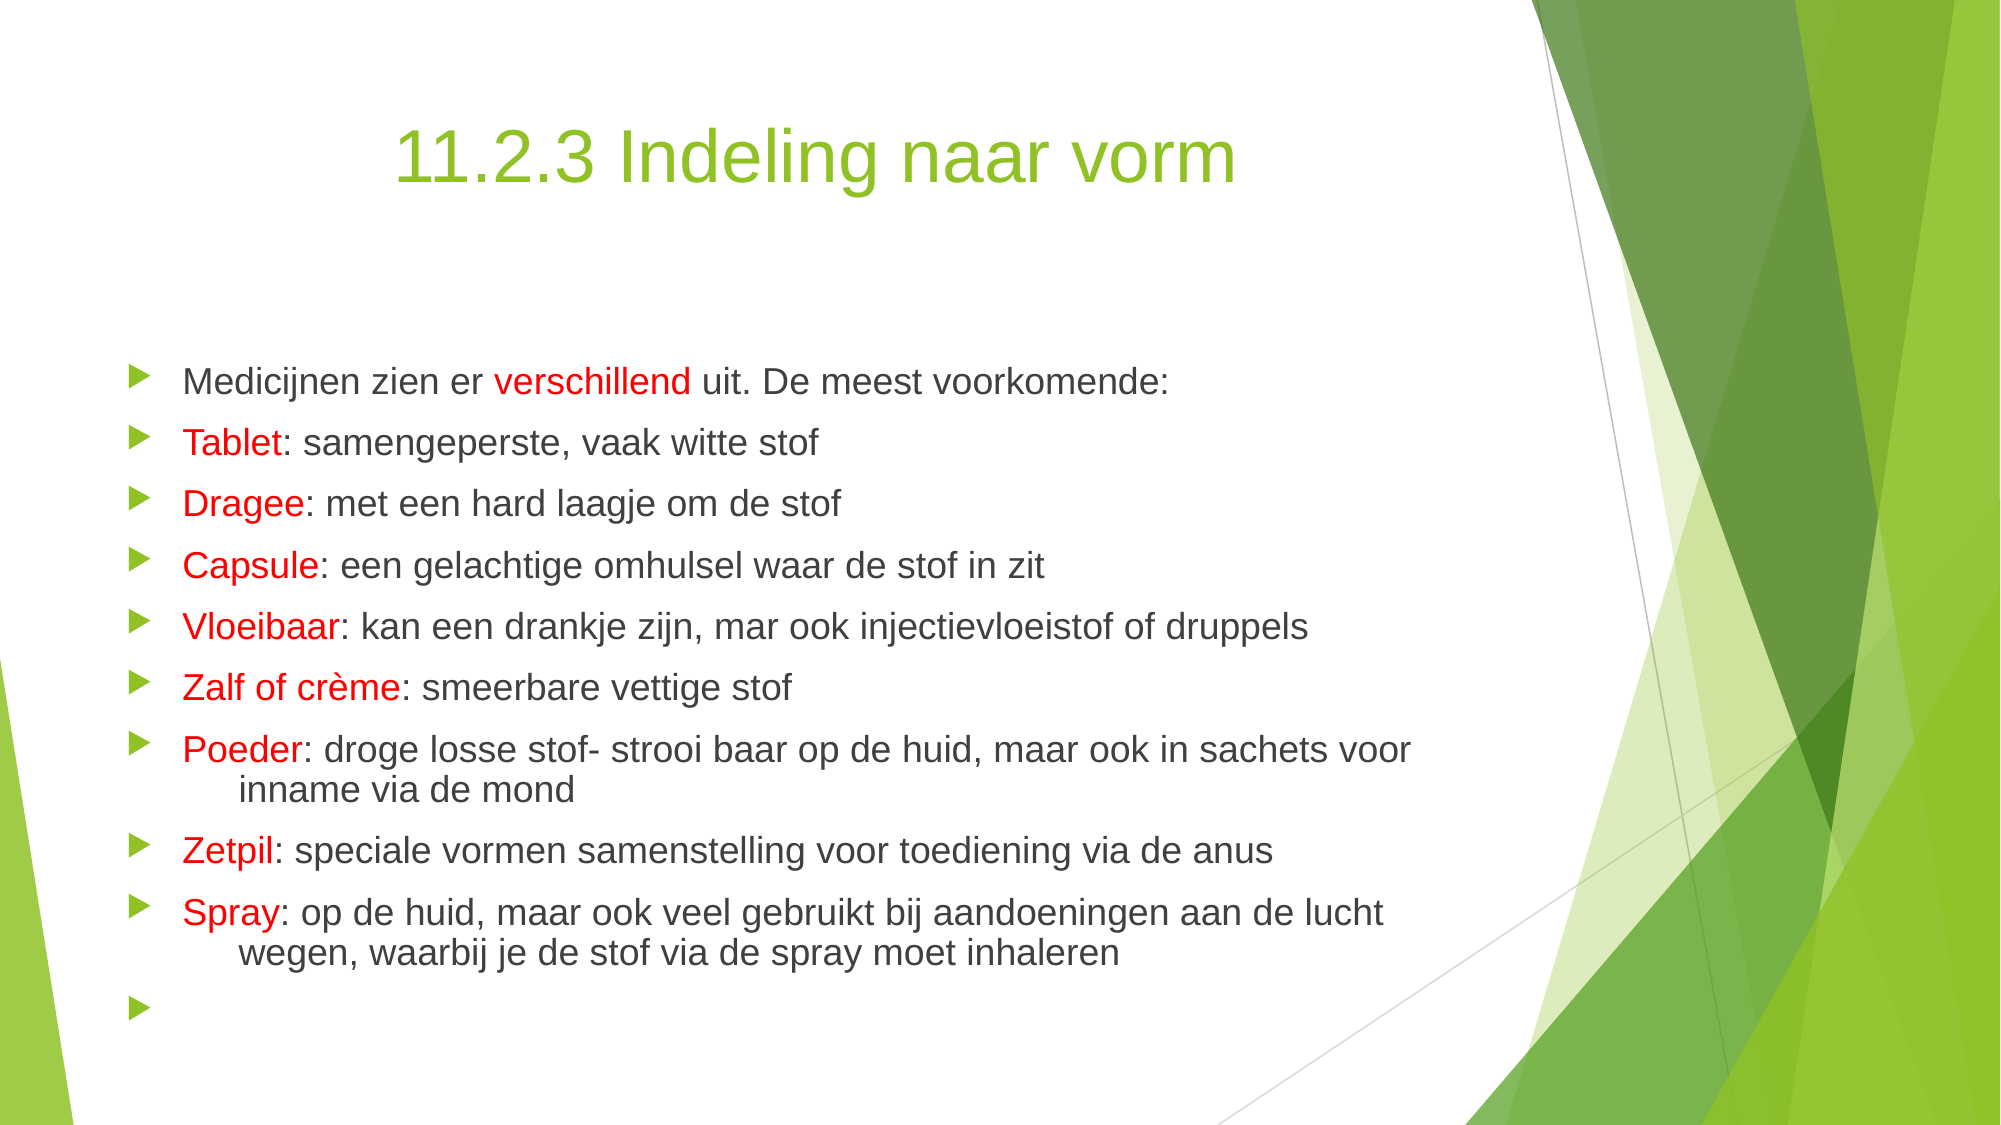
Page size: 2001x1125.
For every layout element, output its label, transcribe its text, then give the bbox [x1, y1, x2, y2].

title 11.2.3 Indeling naar vorm [111, 99, 1522, 317]
list Medicijnen zien er verschillend uit. De meest voorkomende: Tablet: samengeperste, vaak witte stof Dragee: met een hard laagje om de stof Capsule: een gelachtige omhulsel waar de stof in zit Vloeibaar: kan een drankje zijn, mar ook injectievloeistof of druppels Zalf of crème: smeerbare vettige stof Poeder: droge losse stof- strooi baar op de huid, maar ook in sachets voor inname via de mond Zetpil: speciale vormen samenstelling voor toediening via de anus Spray: op de huid, maar ook veel gebruikt bij aandoeningen aan de lucht wegen, waarbij je de stof via de spray moet inhaleren [111, 354, 1522, 992]
